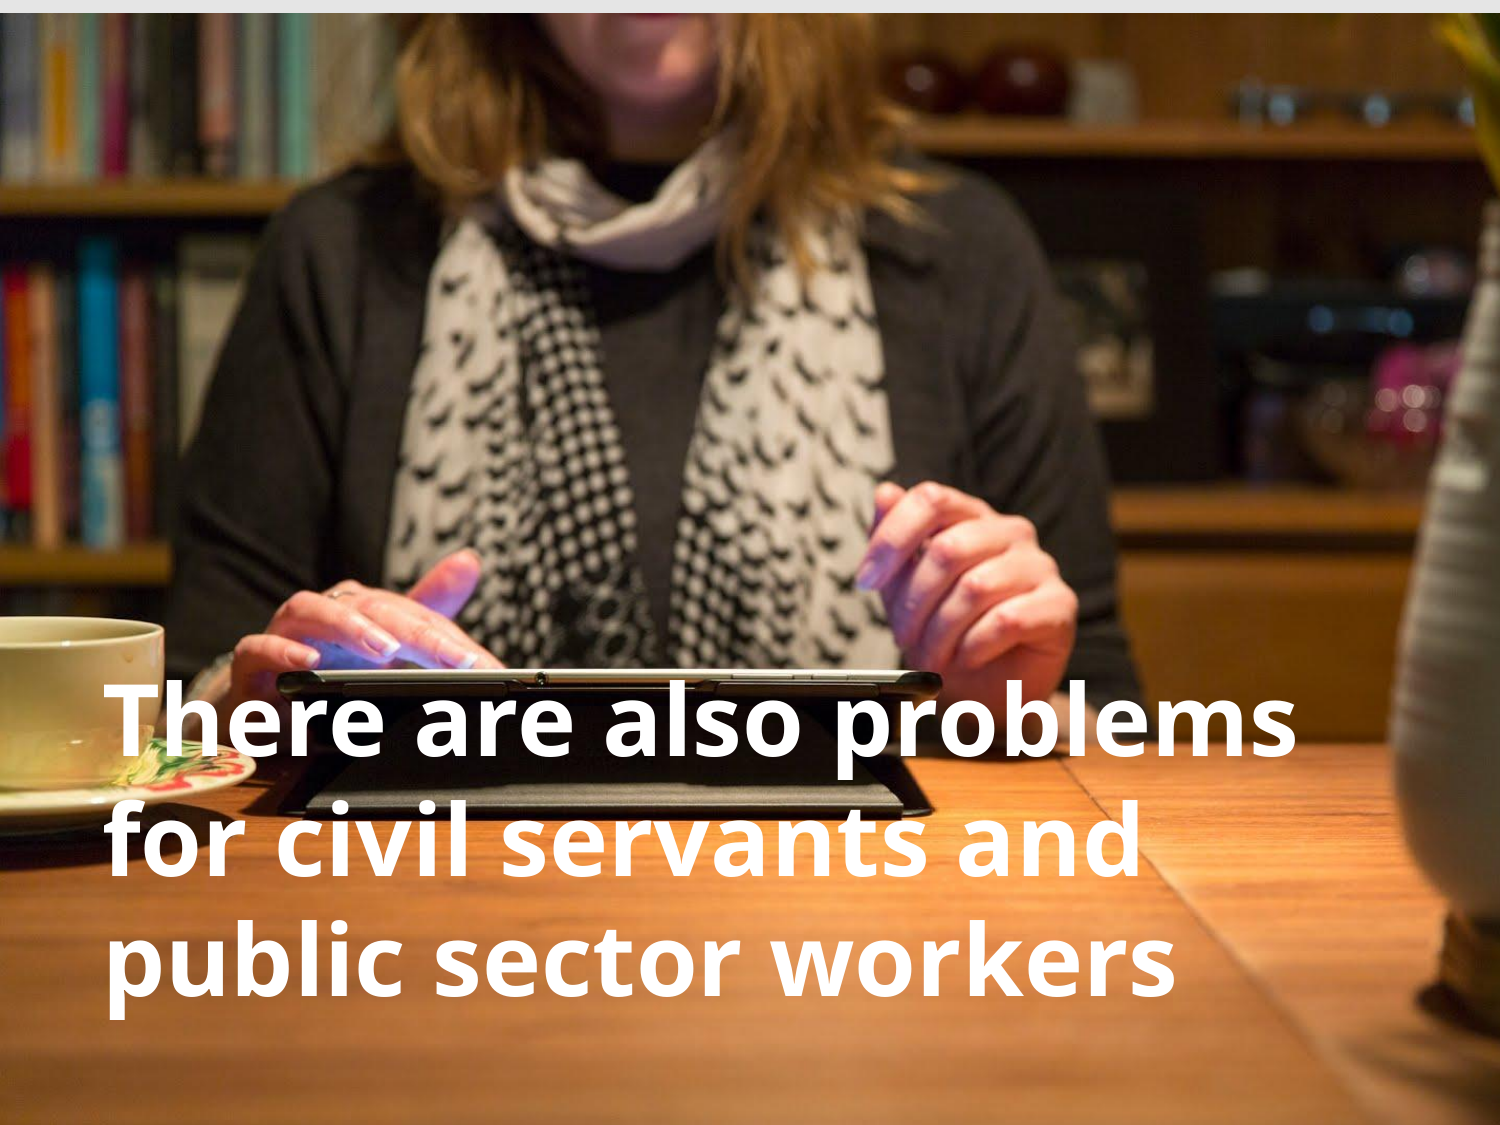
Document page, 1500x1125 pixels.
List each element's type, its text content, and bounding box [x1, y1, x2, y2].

title There are also problems for civil servants and public sector workers [95, 563, 1371, 1110]
picture [0, 0, 1500, 1125]
